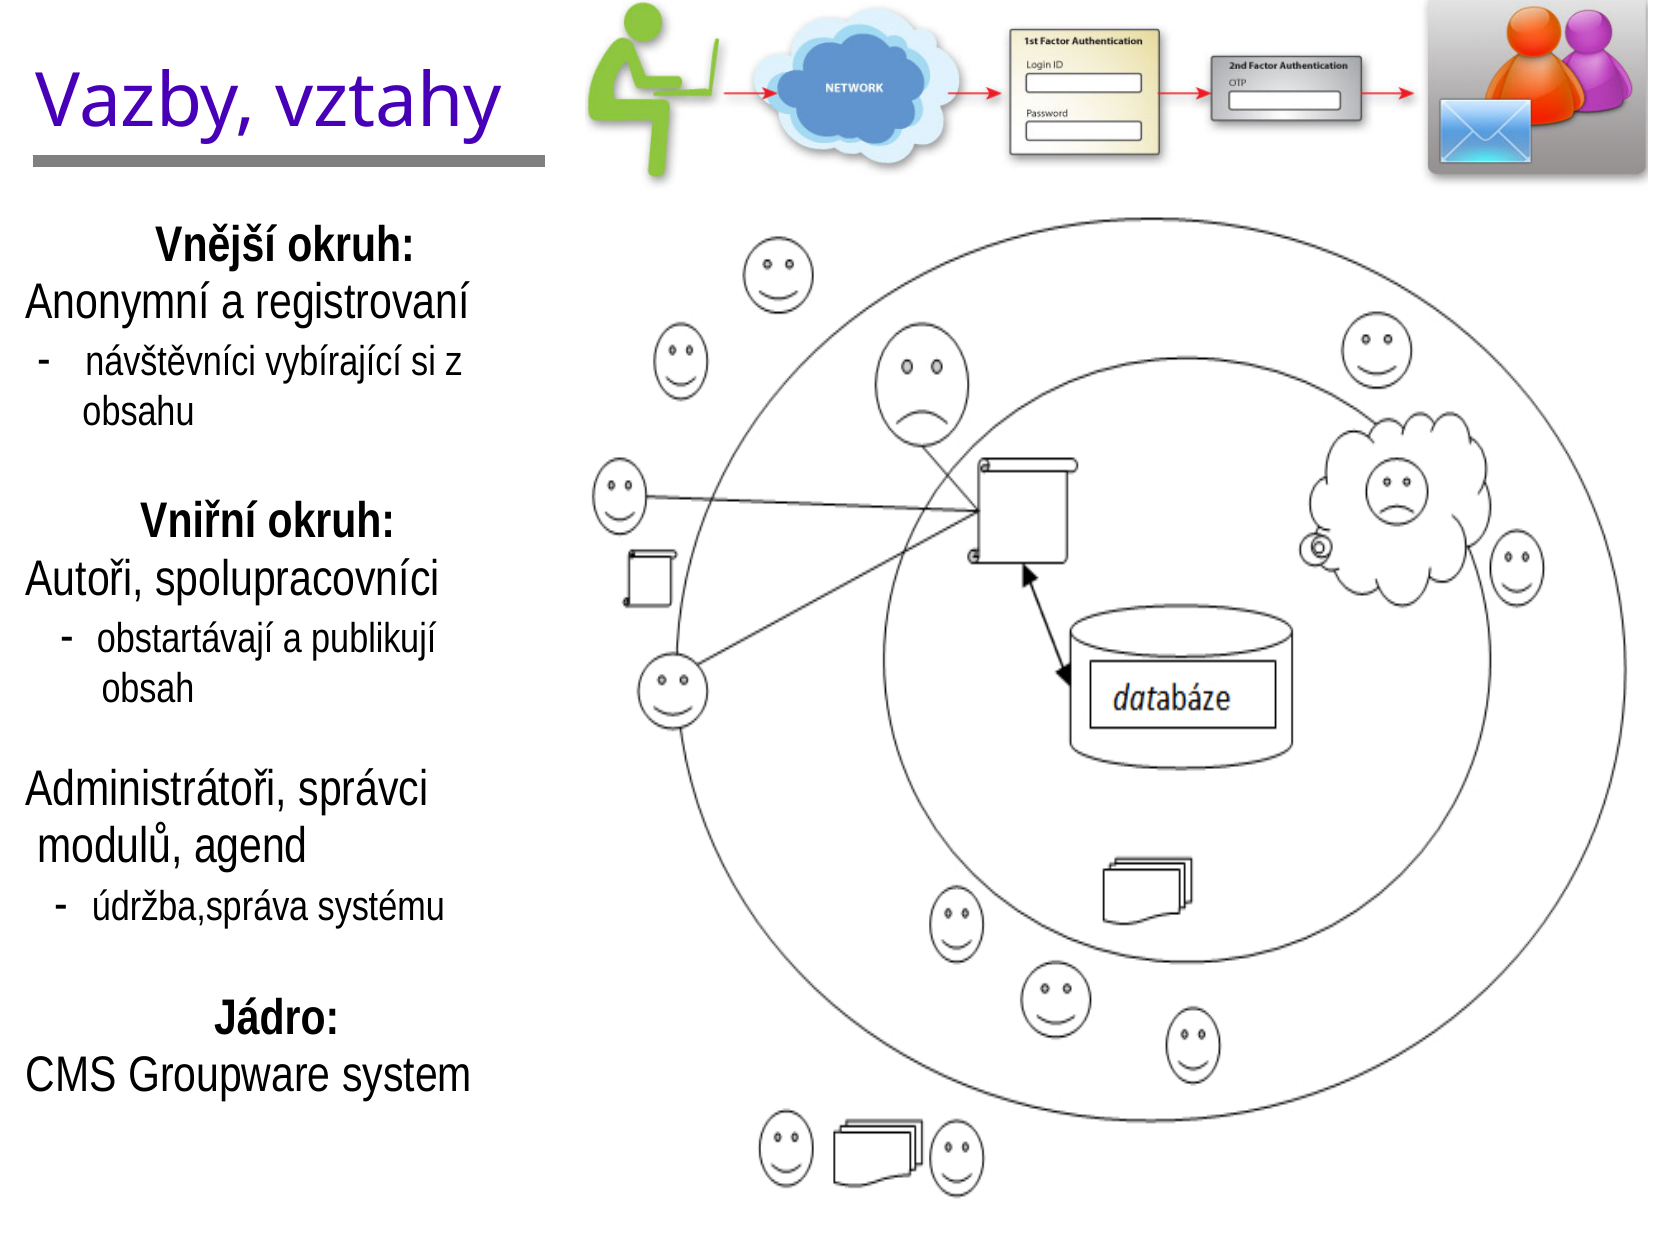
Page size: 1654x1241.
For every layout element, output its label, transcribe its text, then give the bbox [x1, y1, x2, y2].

picture [566, 212, 1642, 1205]
text_box Vnější okruh: Anonymní a registrovaní - návštěvníci vybírající si z obsahu Vniřní okruh: Autoři, spolupracovníci - obstartávají a publikují obsah Administrátoři, správci modulů, agend - údržba,správa systému Jádro: CMS Groupware system [25, 214, 511, 1137]
title Vazby, vztahy [35, 0, 1524, 201]
picture [1524, 0, 1648, 201]
